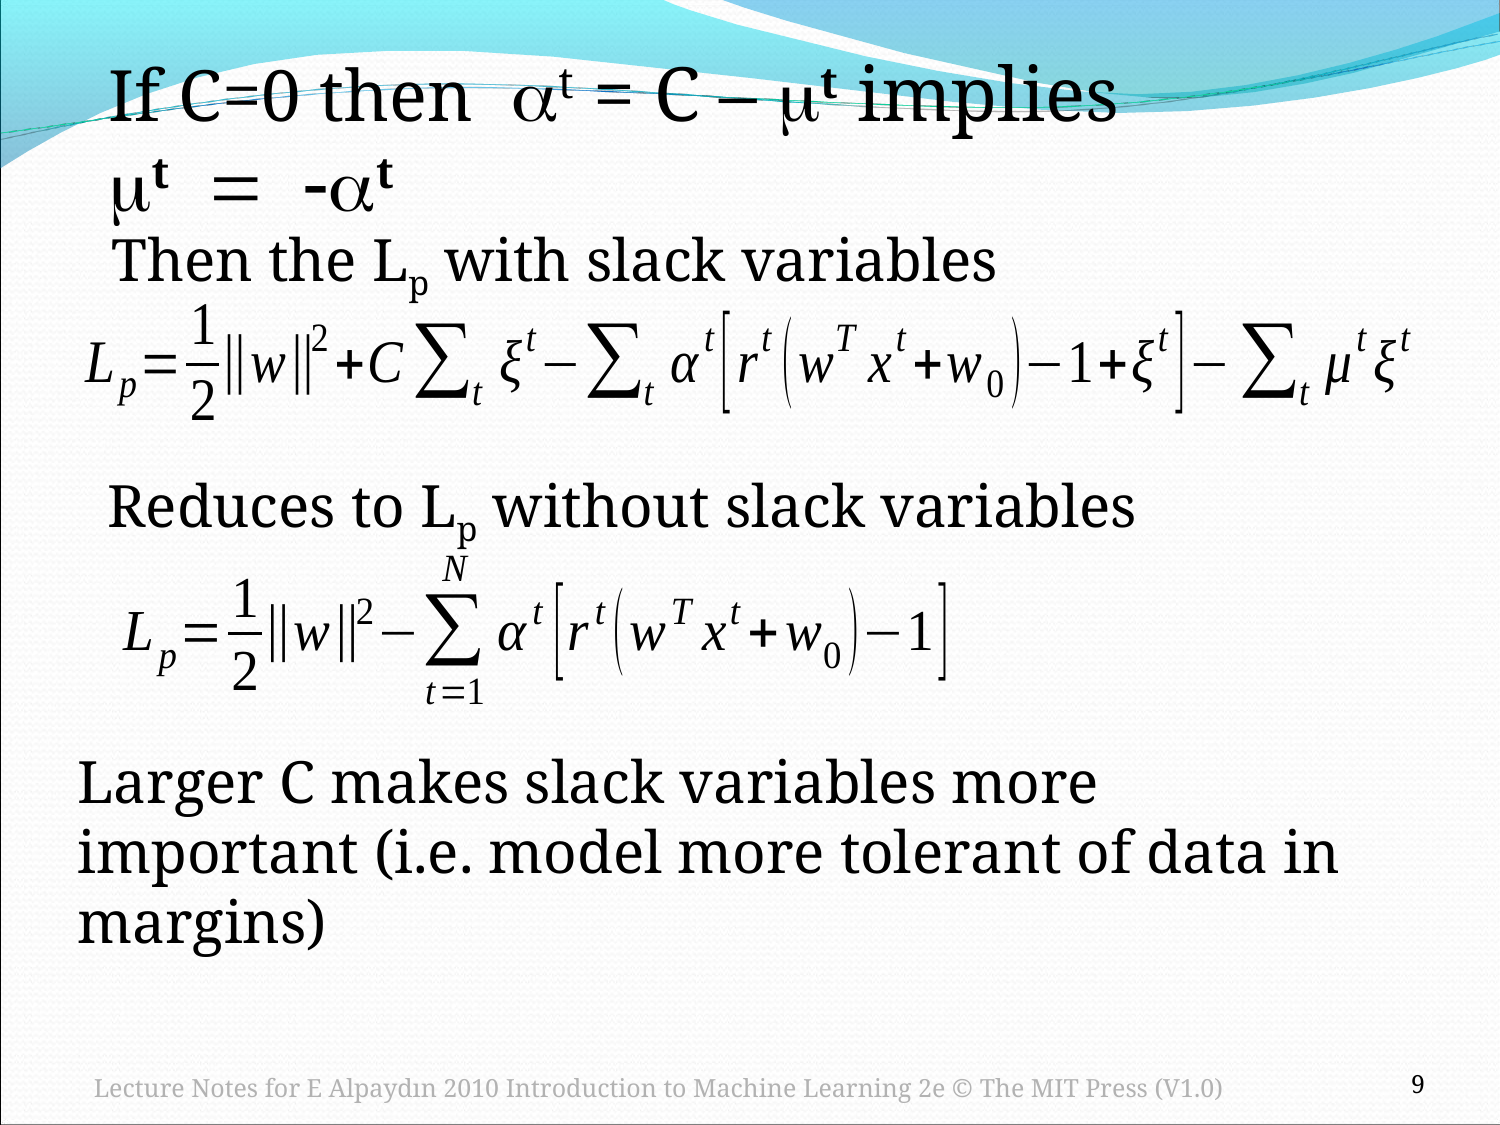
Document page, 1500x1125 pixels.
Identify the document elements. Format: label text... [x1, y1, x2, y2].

text_box Then the Lp with slack variables [96, 214, 1029, 291]
picture [0, 0, 1500, 1125]
chart [68, 291, 1432, 436]
chart [106, 548, 970, 714]
text_box <number> [1299, 1042, 1426, 1103]
text_box Larger C makes slack variables more important (i.e. model more tolerant of data in margins) [62, 737, 1363, 963]
text_box If C=0 thent = C – t implies tt [93, 38, 1407, 152]
text_box Reduces to Lp without slack variables [92, 461, 1153, 557]
text_box Lecture Notes for E Alpaydın 2010 Introduction to Machine Learning 2e © The MIT Press (V1.0) [93, 1042, 1254, 1103]
